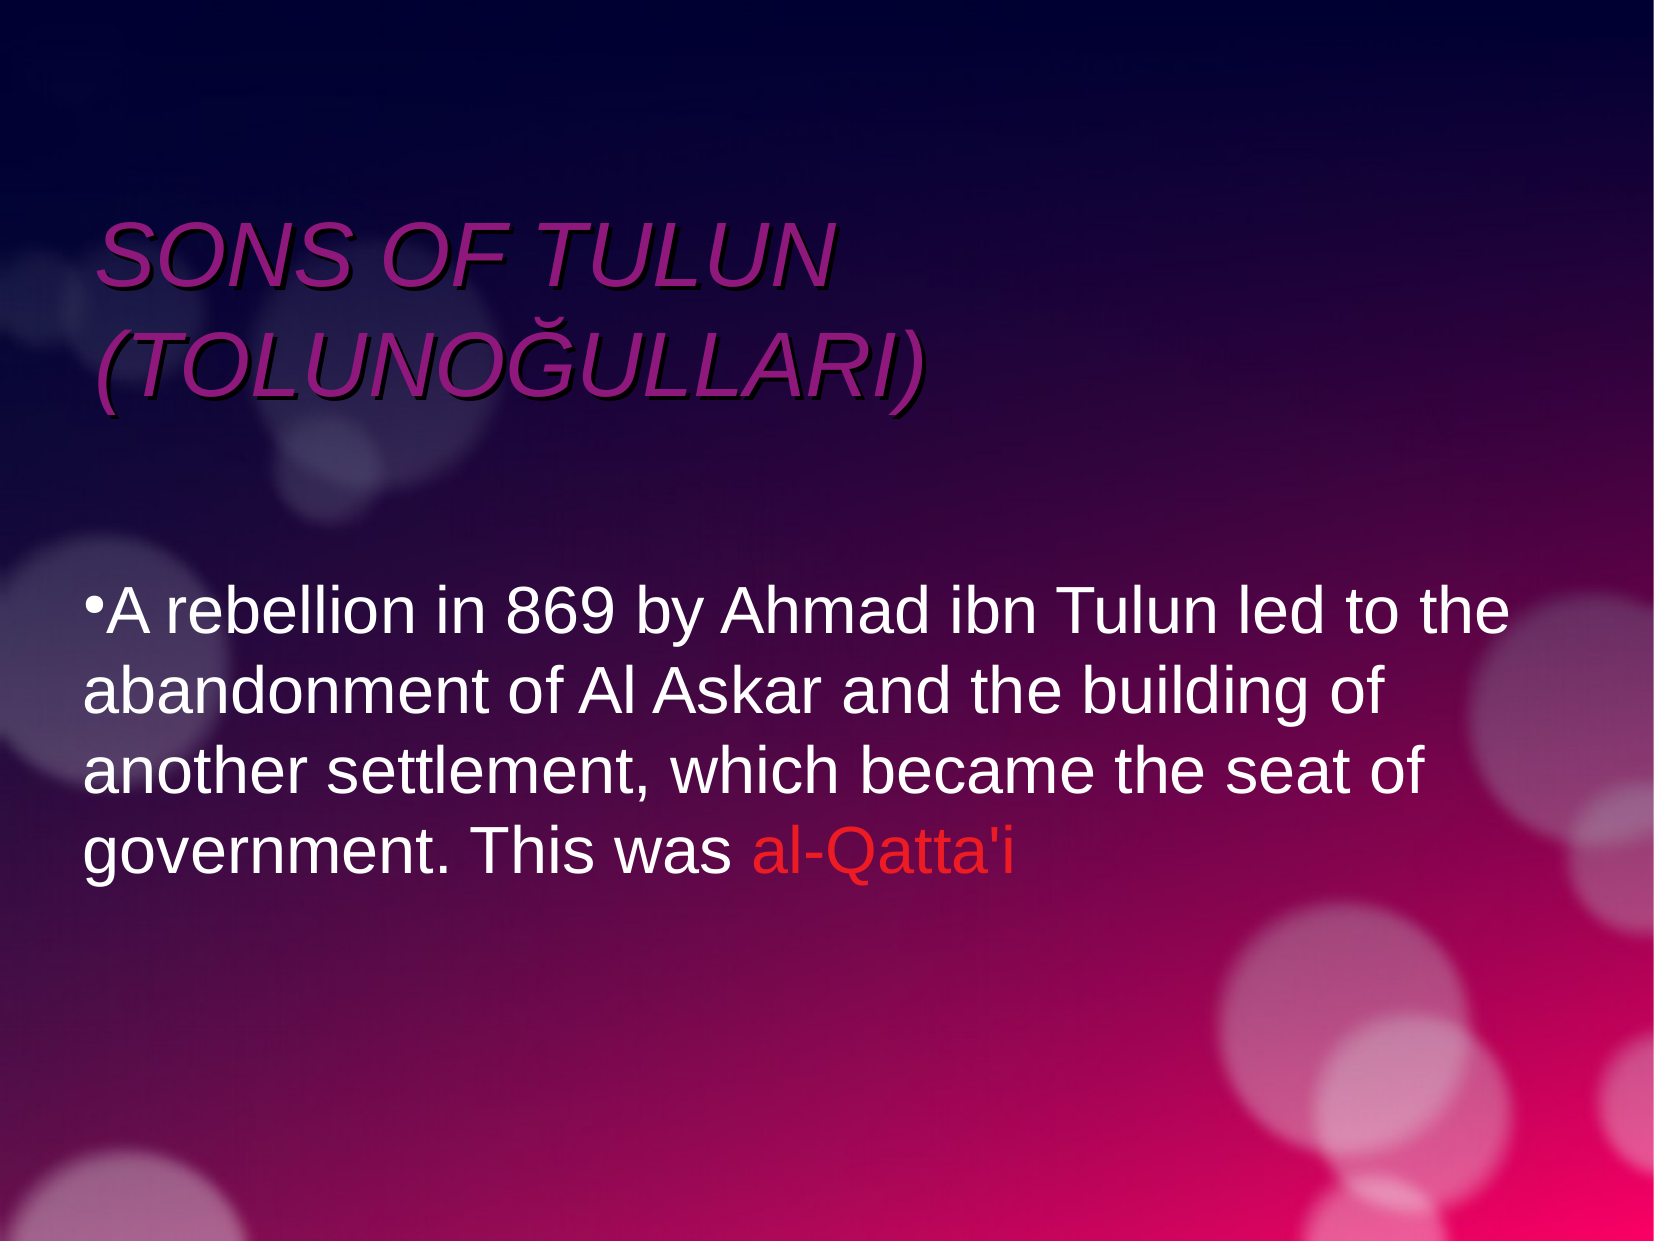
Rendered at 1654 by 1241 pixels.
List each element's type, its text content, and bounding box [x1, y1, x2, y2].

title SONS OF TULUN (TOLUNOĞULLARI) [94, 194, 1583, 402]
list A rebellion in 869 by Ahmad ibn Tulun led to the abandonment of Al Askar and the building of another settlement, which became the seat of government. This was al-Qatta'i [82, 566, 1571, 1010]
